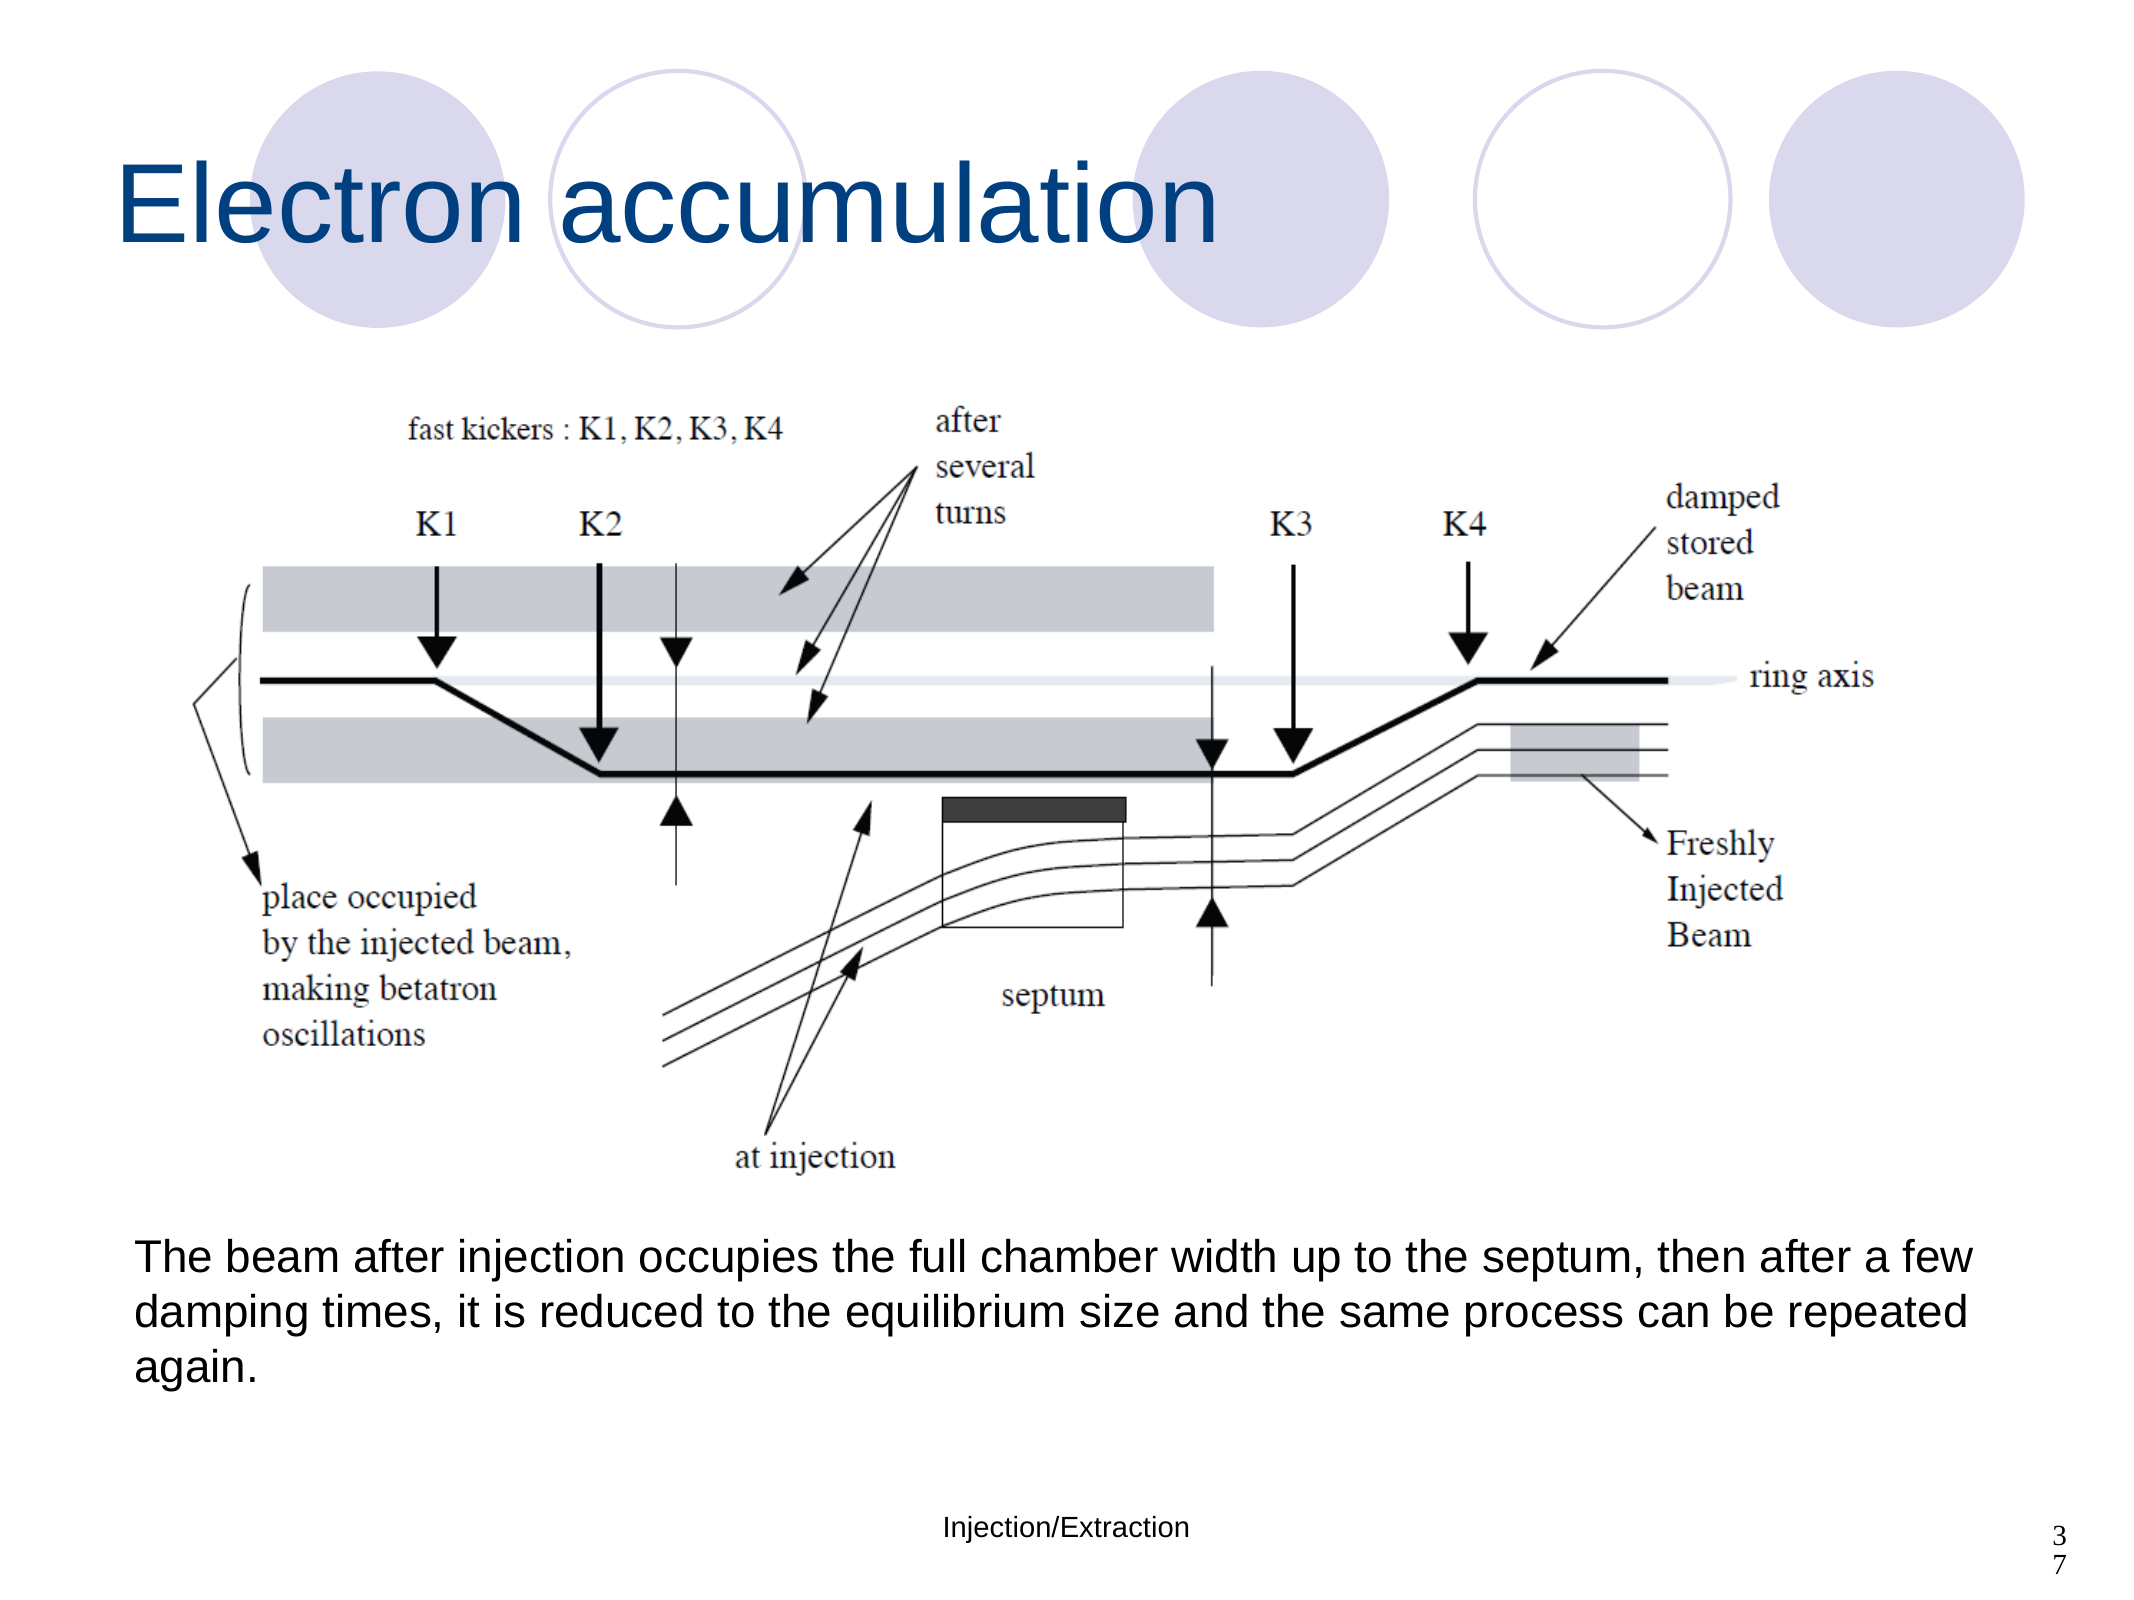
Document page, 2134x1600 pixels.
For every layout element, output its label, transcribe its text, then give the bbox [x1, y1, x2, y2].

text_box The beam after injection occupies the full chamber width up to the septum, then after a few damping times, it is reduced to the equilibrium size and the same process can be repeated again. [125, 1227, 2046, 1413]
title Electron accumulation [106, 21, 2028, 374]
picture [94, 368, 1949, 1217]
